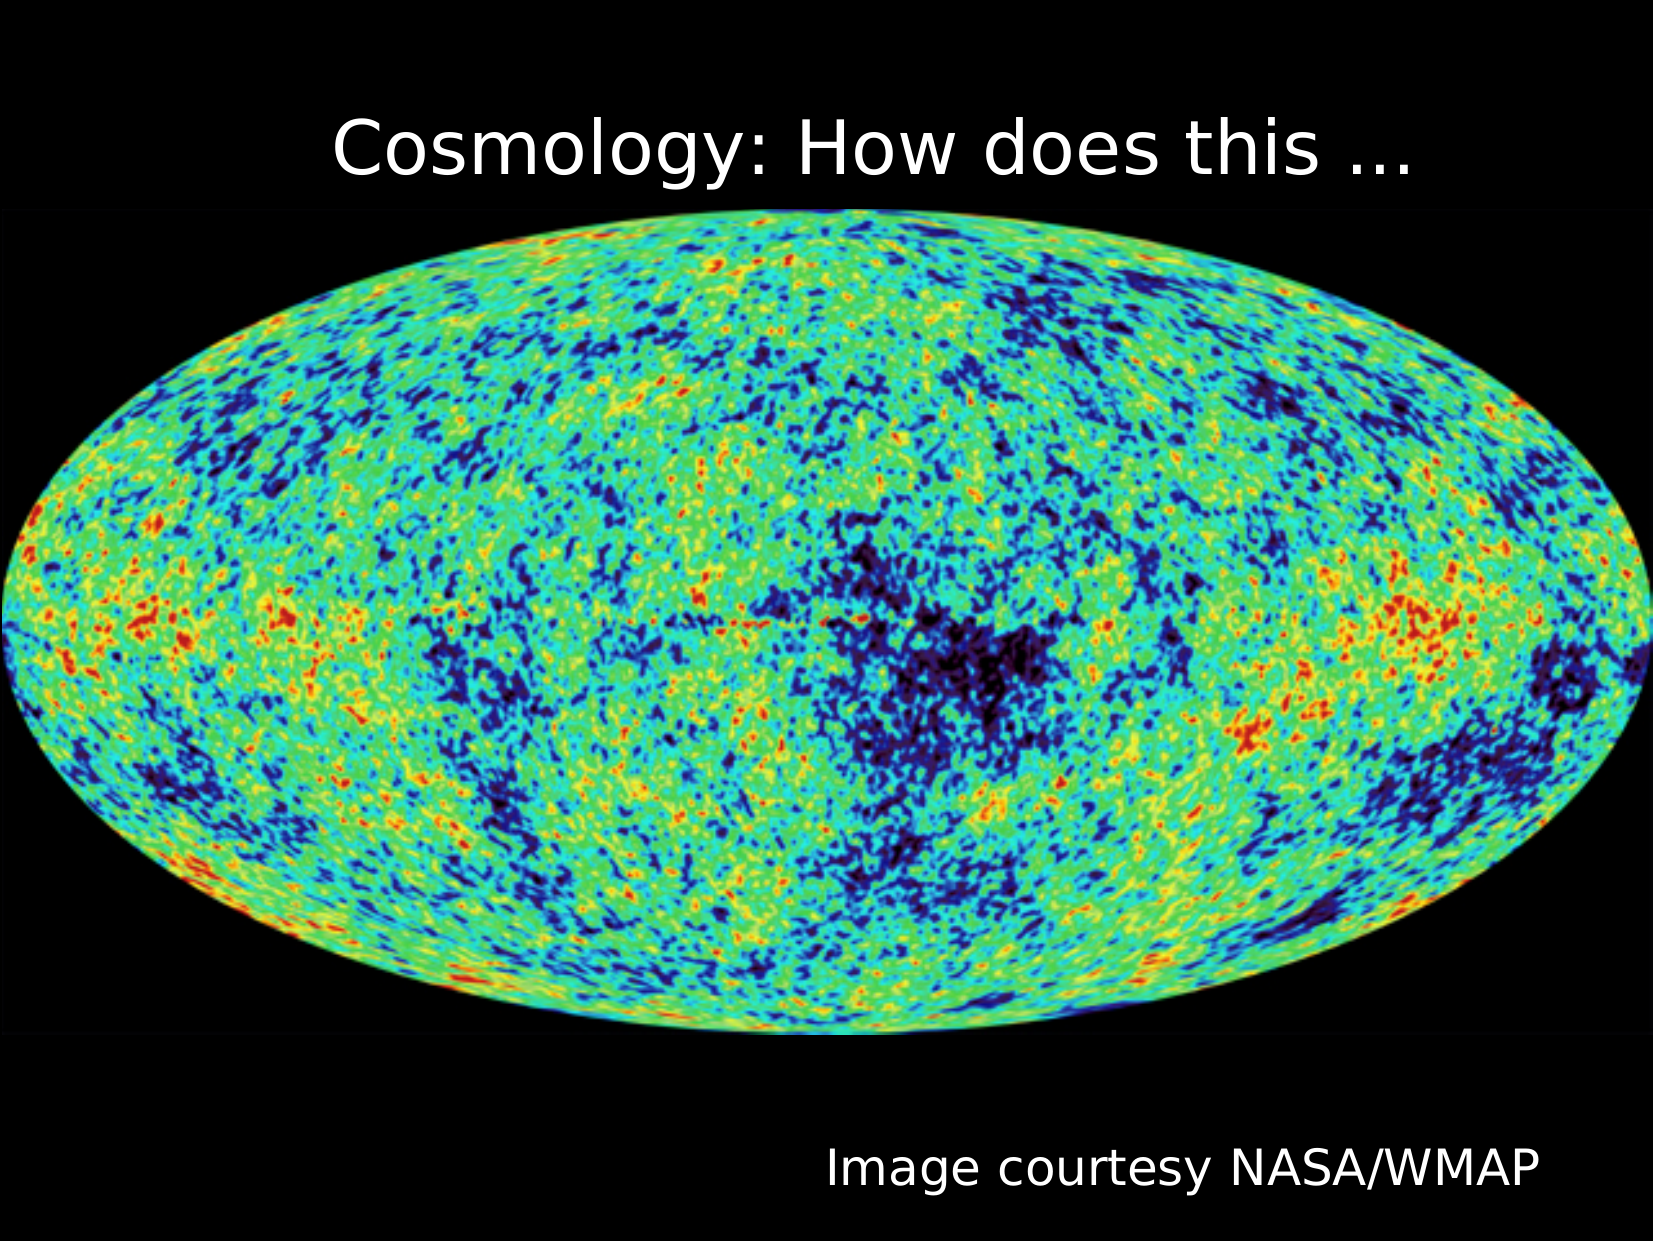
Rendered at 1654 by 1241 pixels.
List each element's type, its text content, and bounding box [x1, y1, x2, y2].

text_box Cosmology: How does this ... [316, 97, 1433, 200]
text_box Image courtesy NASA/WMAP [810, 1131, 1557, 1205]
picture [2, 209, 1653, 1035]
